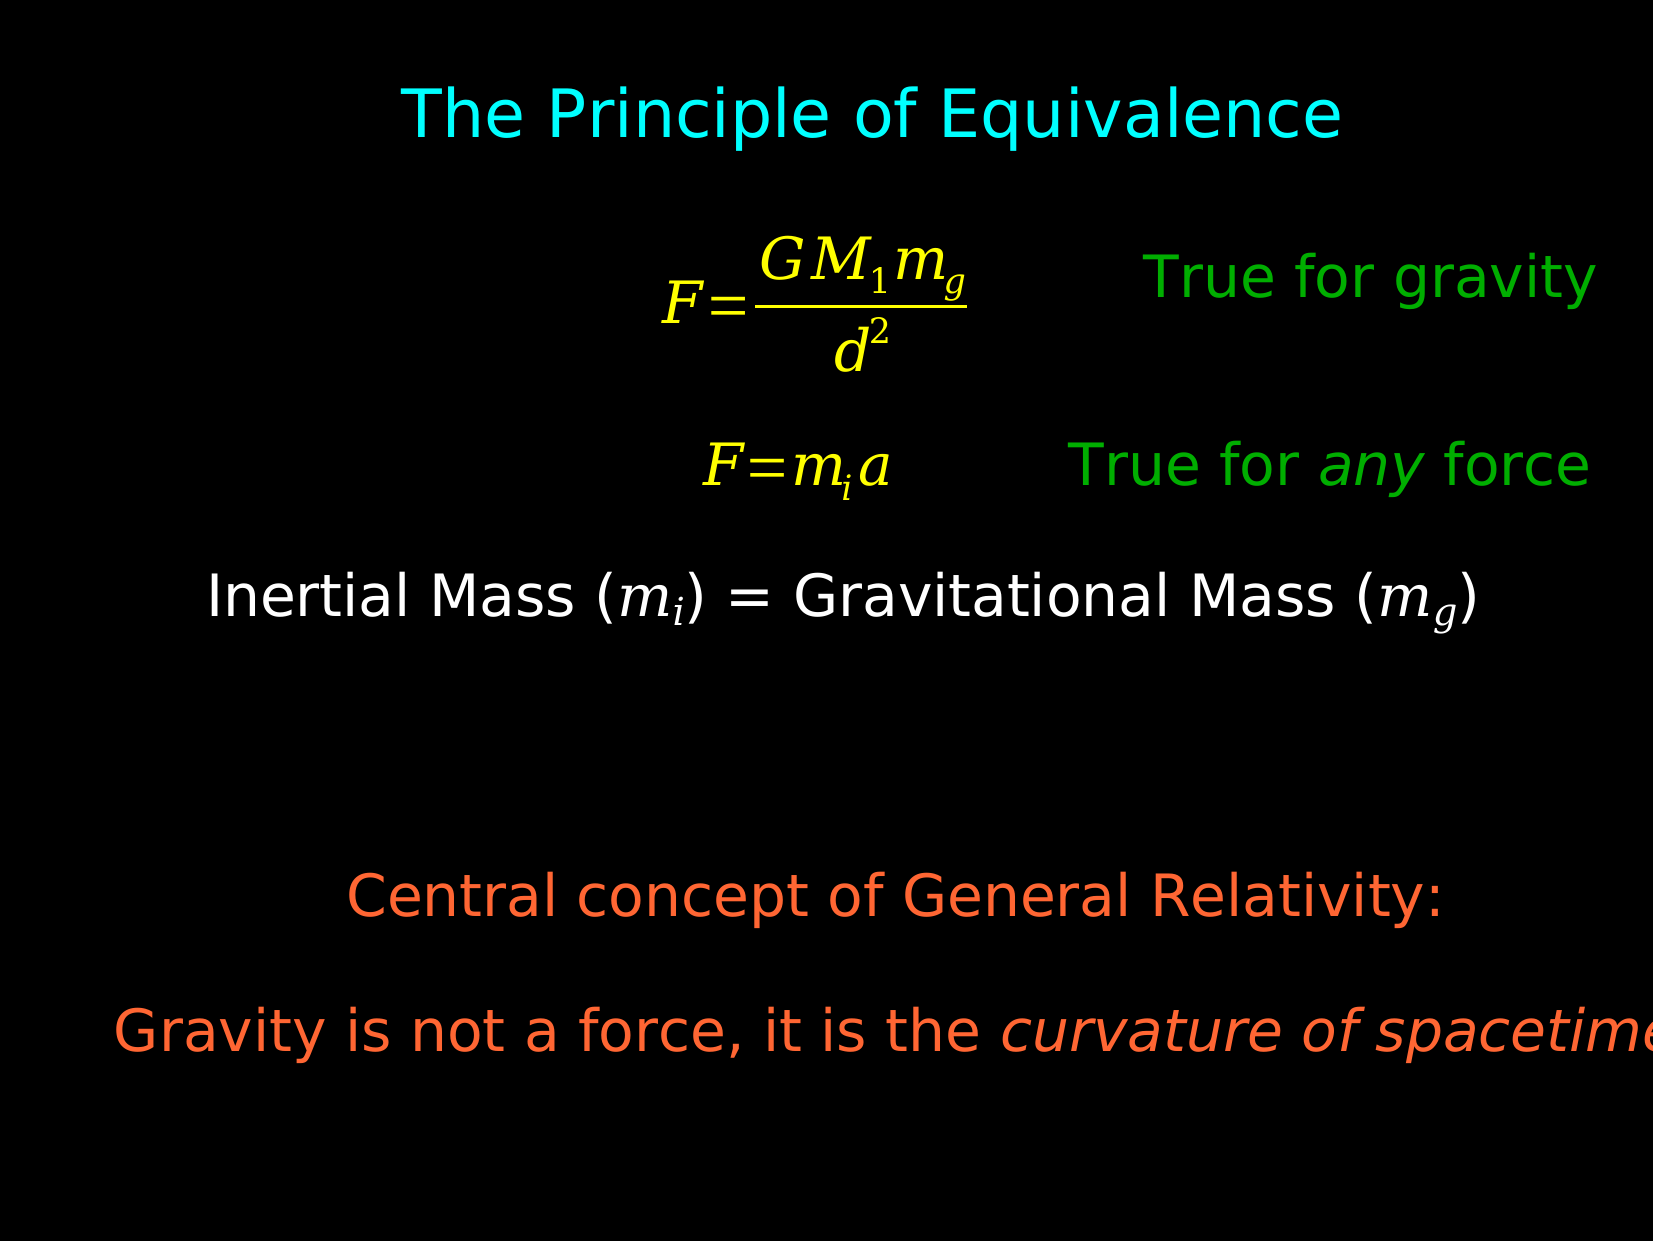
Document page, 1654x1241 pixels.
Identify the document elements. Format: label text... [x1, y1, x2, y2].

text_box The Principle of Equivalence [401, 75, 1252, 153]
text_box Inertial Mass (mi) = Gravitational Mass (mg) [206, 562, 1349, 635]
text_box Central concept of General Relativity: Gravity is not a force, it is the curvature of spacetime [113, 862, 1539, 1066]
text_box True for gravity [1143, 243, 1599, 312]
chart [653, 225, 976, 387]
text_box True for any force [1068, 431, 1593, 500]
chart [693, 431, 895, 509]
